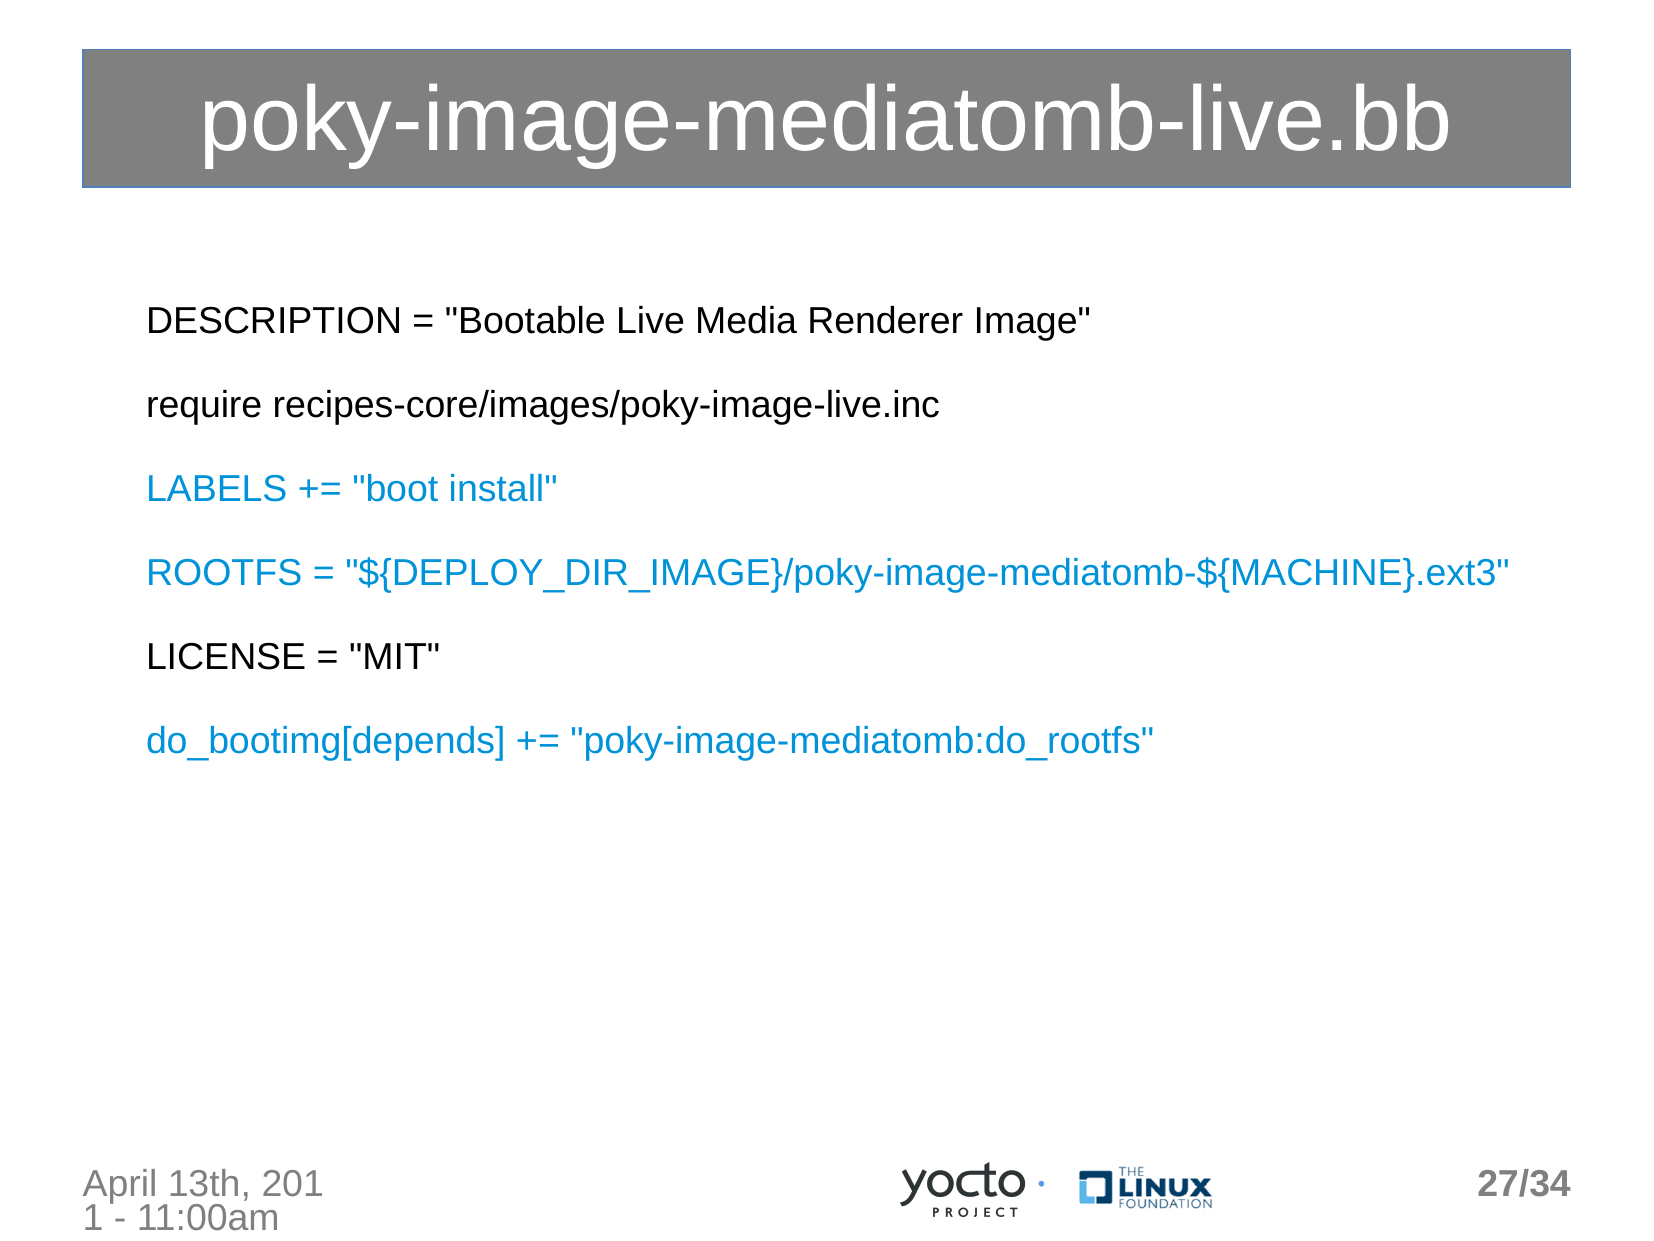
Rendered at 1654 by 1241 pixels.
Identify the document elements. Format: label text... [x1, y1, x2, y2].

picture [1075, 1162, 1215, 1211]
text_box DESCRIPTION = "Bootable Live Media Renderer Image" require recipes-core/images/poky-image-live.inc LABELS += "boot install" ROOTFS = "${DEPLOY_DIR_IMAGE}/poky-image-mediatomb-${MACHINE}.ext3" LICENSE = "MIT" do_bootimg[depends] += "poky-image-mediatomb:do_rootfs" [131, 291, 1526, 769]
picture [900, 1162, 1044, 1217]
title poky-image-mediatomb-live.bb [82, 56, 1571, 181]
